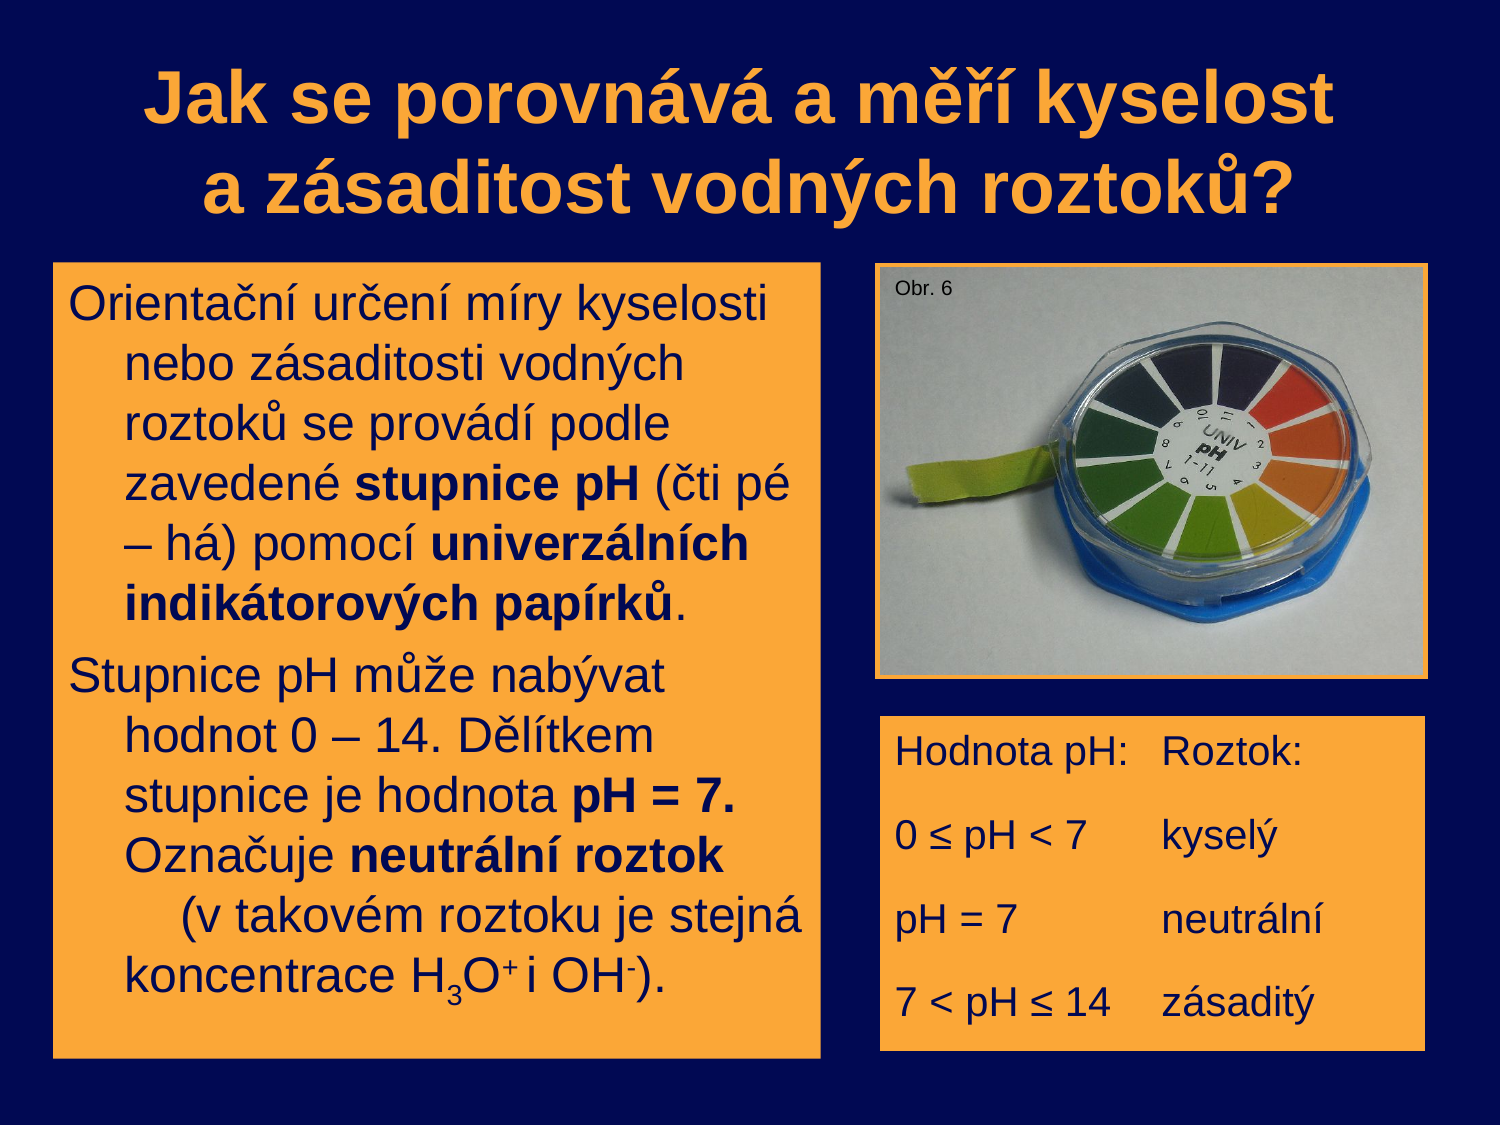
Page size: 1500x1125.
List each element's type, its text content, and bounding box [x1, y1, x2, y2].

title Jak se porovnává a měří kyselost a zásaditost vodných roztoků? [75, 41, 1426, 237]
table_cell pH = 7 [880, 884, 1147, 967]
table_header Hodnota pH: [880, 716, 1147, 800]
list Orientační určení míry kyselosti nebo zásaditosti vodných roztoků se provádí podle zavedené stupnice pH (čti pé – há) pomocí univerzálních indikátorových papírků. Stupnice pH může nabývat hodnot 0 – 14. Dělítkem stupnice je hodnota pH = 7. Označuje neutrální roztok (v takovém roztoku je stejná koncentrace H3O+ i OH-). [53, 262, 821, 1059]
text_box Obr. 6 [880, 267, 968, 308]
table_cell 7 < pH ≤ 14 [880, 967, 1147, 1051]
table_cell 0 ≤ pH < 7 [880, 800, 1147, 884]
text_box [879, 267, 1424, 675]
table_header Roztok: [1147, 716, 1425, 800]
table_cell neutrální [1147, 884, 1425, 967]
table_cell kyselý [1147, 800, 1425, 884]
